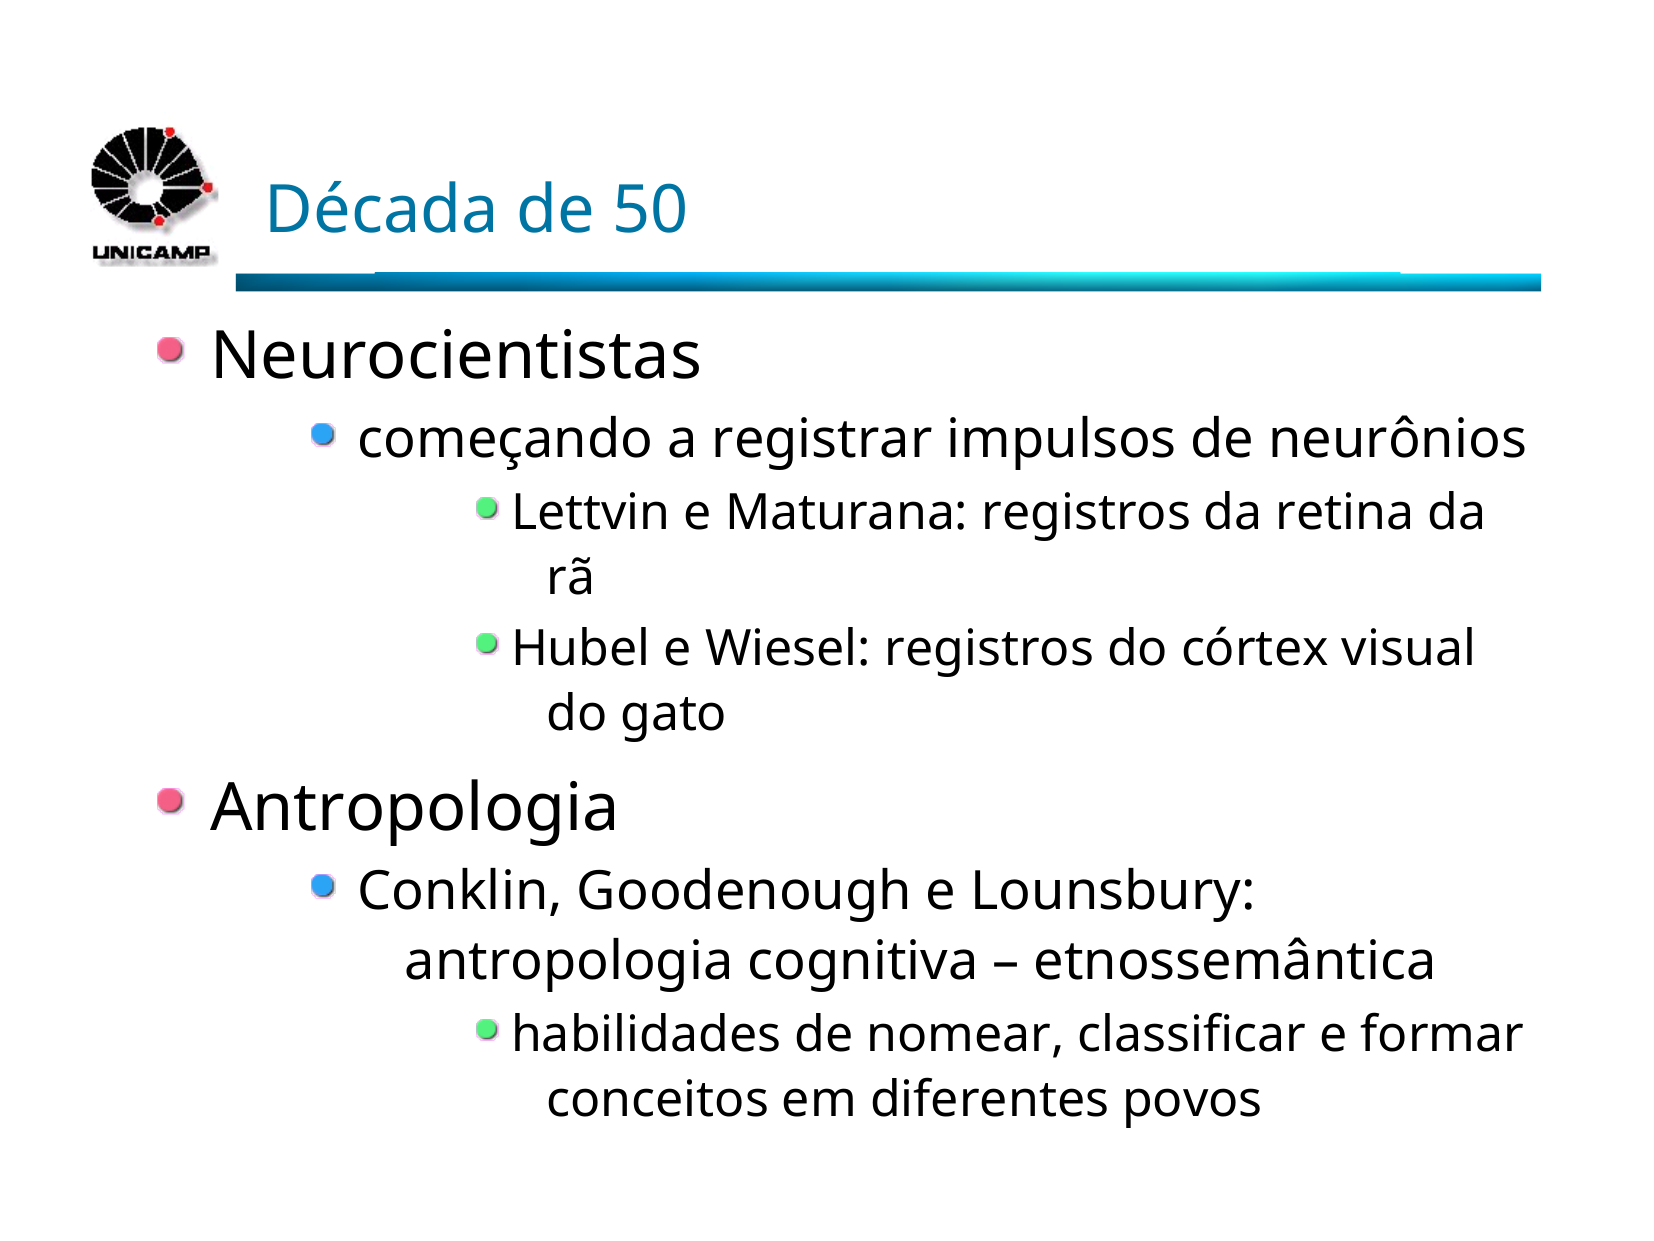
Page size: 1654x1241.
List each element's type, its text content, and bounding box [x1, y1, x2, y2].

picture [125, 272, 1654, 295]
title Década de 50 [264, 42, 1534, 250]
list Neurocientistas começando a registrar impulsos de neurônios Lettvin e Maturana: registros da retina da rã Hubel e Wiesel: registros do córtex visual do gato Antropologia Conklin, Goodenough e Lounsbury: antropologia cognitiva – etnossemântica habilidades de nomear, classificar e formar conceitos em diferentes povos [121, 309, 1534, 1182]
